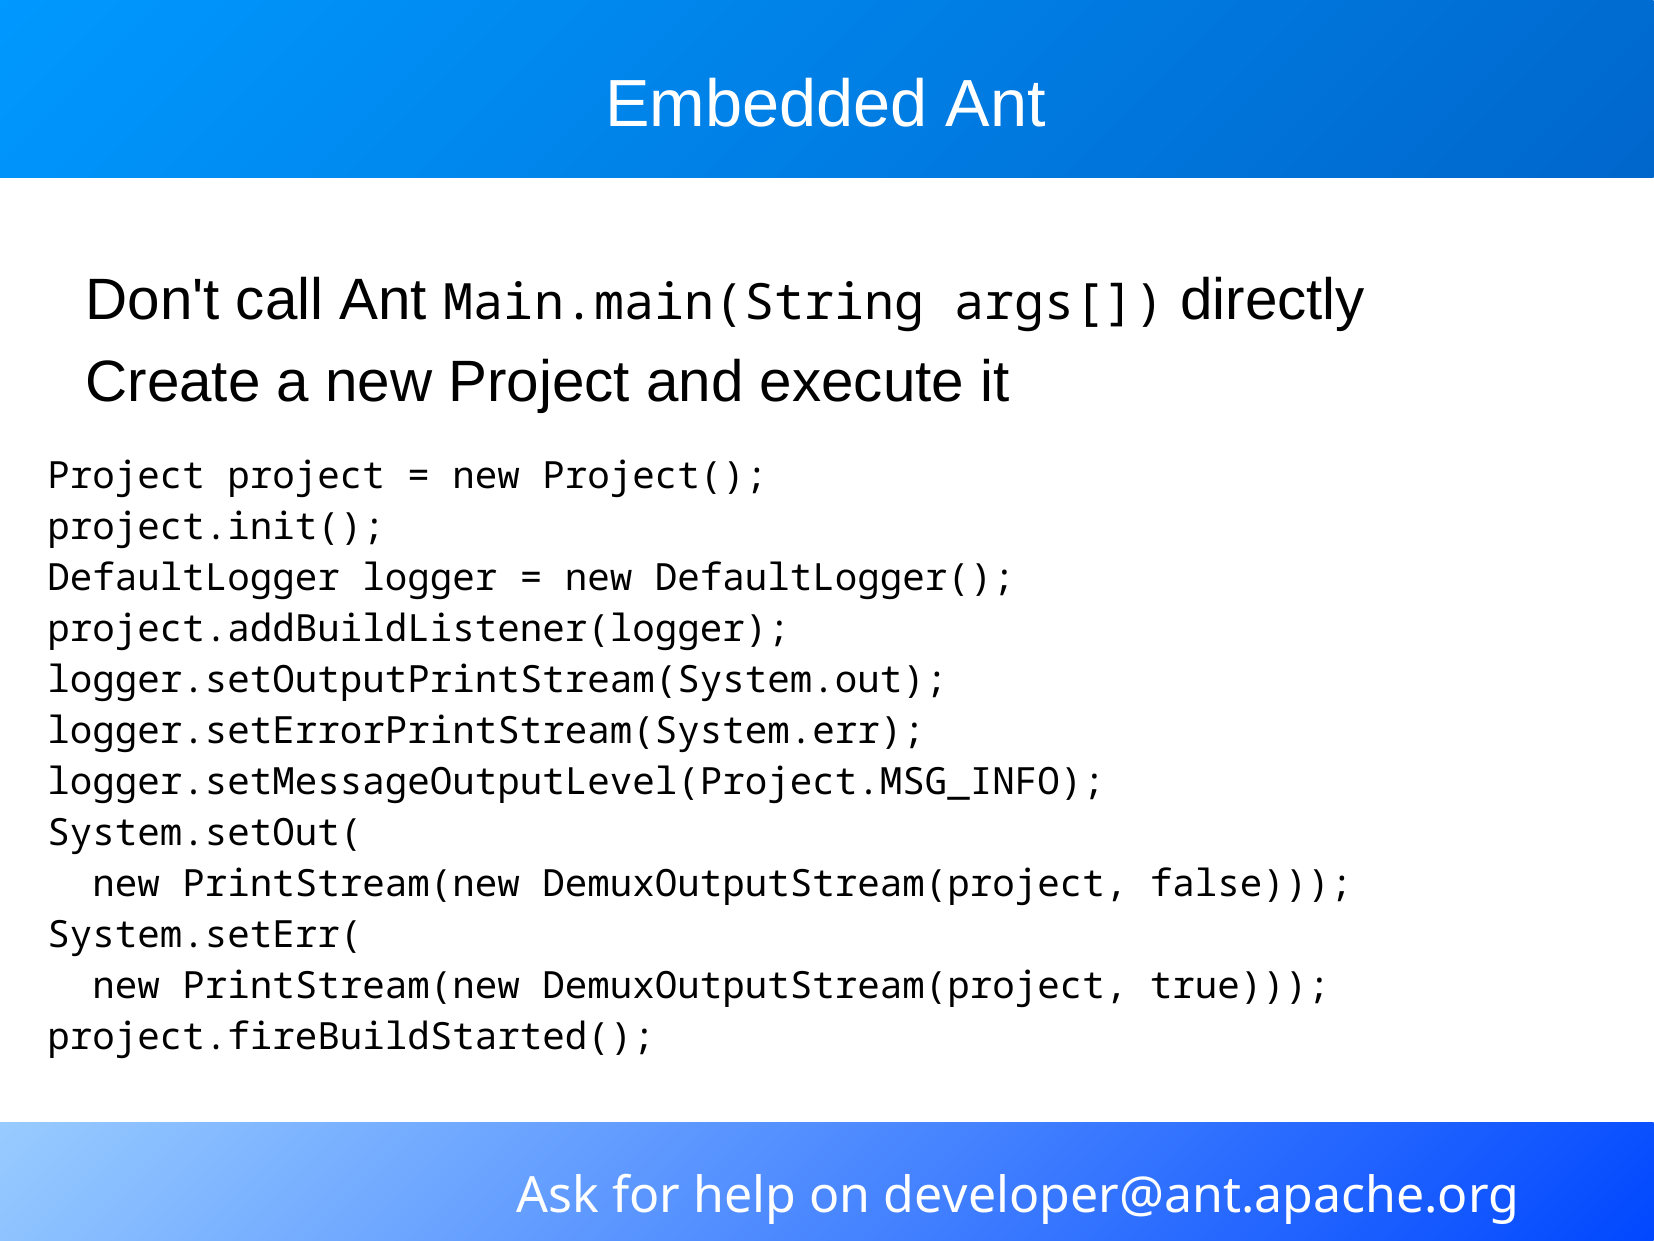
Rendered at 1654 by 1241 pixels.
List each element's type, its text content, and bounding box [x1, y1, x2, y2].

title Embedded Ant [162, 59, 1489, 148]
list Don't call Ant Main.main(String args[]) directly Create a new Project and execute it [60, 265, 1506, 442]
text_box Ask for help on developer@ant.apache.org [501, 1151, 1625, 1227]
text_box Project project = new Project(); project.init(); DefaultLogger logger = new DefaultLogger(); project.addBuildListener(logger); logger.setOutputPrintStream(System.out); logger.setErrorPrintStream(System.err); logger.setMessageOutputLevel(Project.MSG_INFO); System.setOut( new PrintStream(new DemuxOutputStream(project, false))); System.setErr( new PrintStream(new DemuxOutputStream(project, true))); project.fireBuildStarted(); [32, 442, 1625, 1067]
